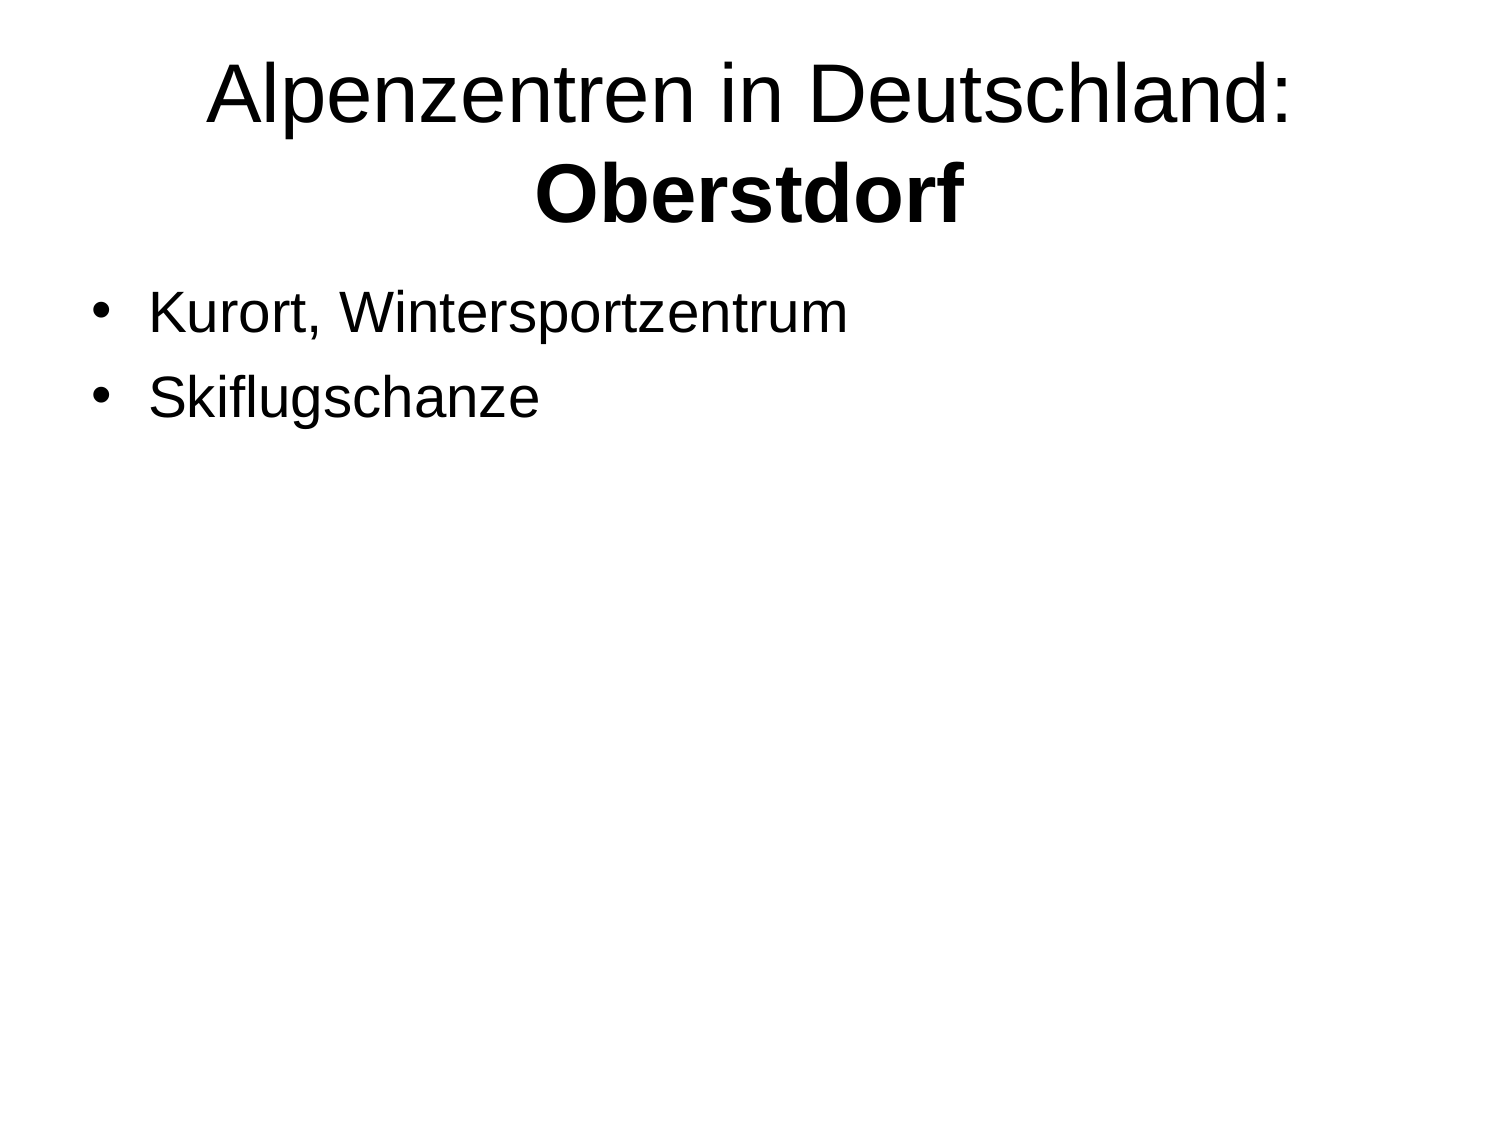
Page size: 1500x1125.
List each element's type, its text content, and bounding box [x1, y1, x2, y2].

title Alpenzentren in Deutschland: Oberstdorf [75, 31, 1426, 247]
list Kurort, Wintersportzentrum Skiflugschanze [76, 267, 1427, 1010]
